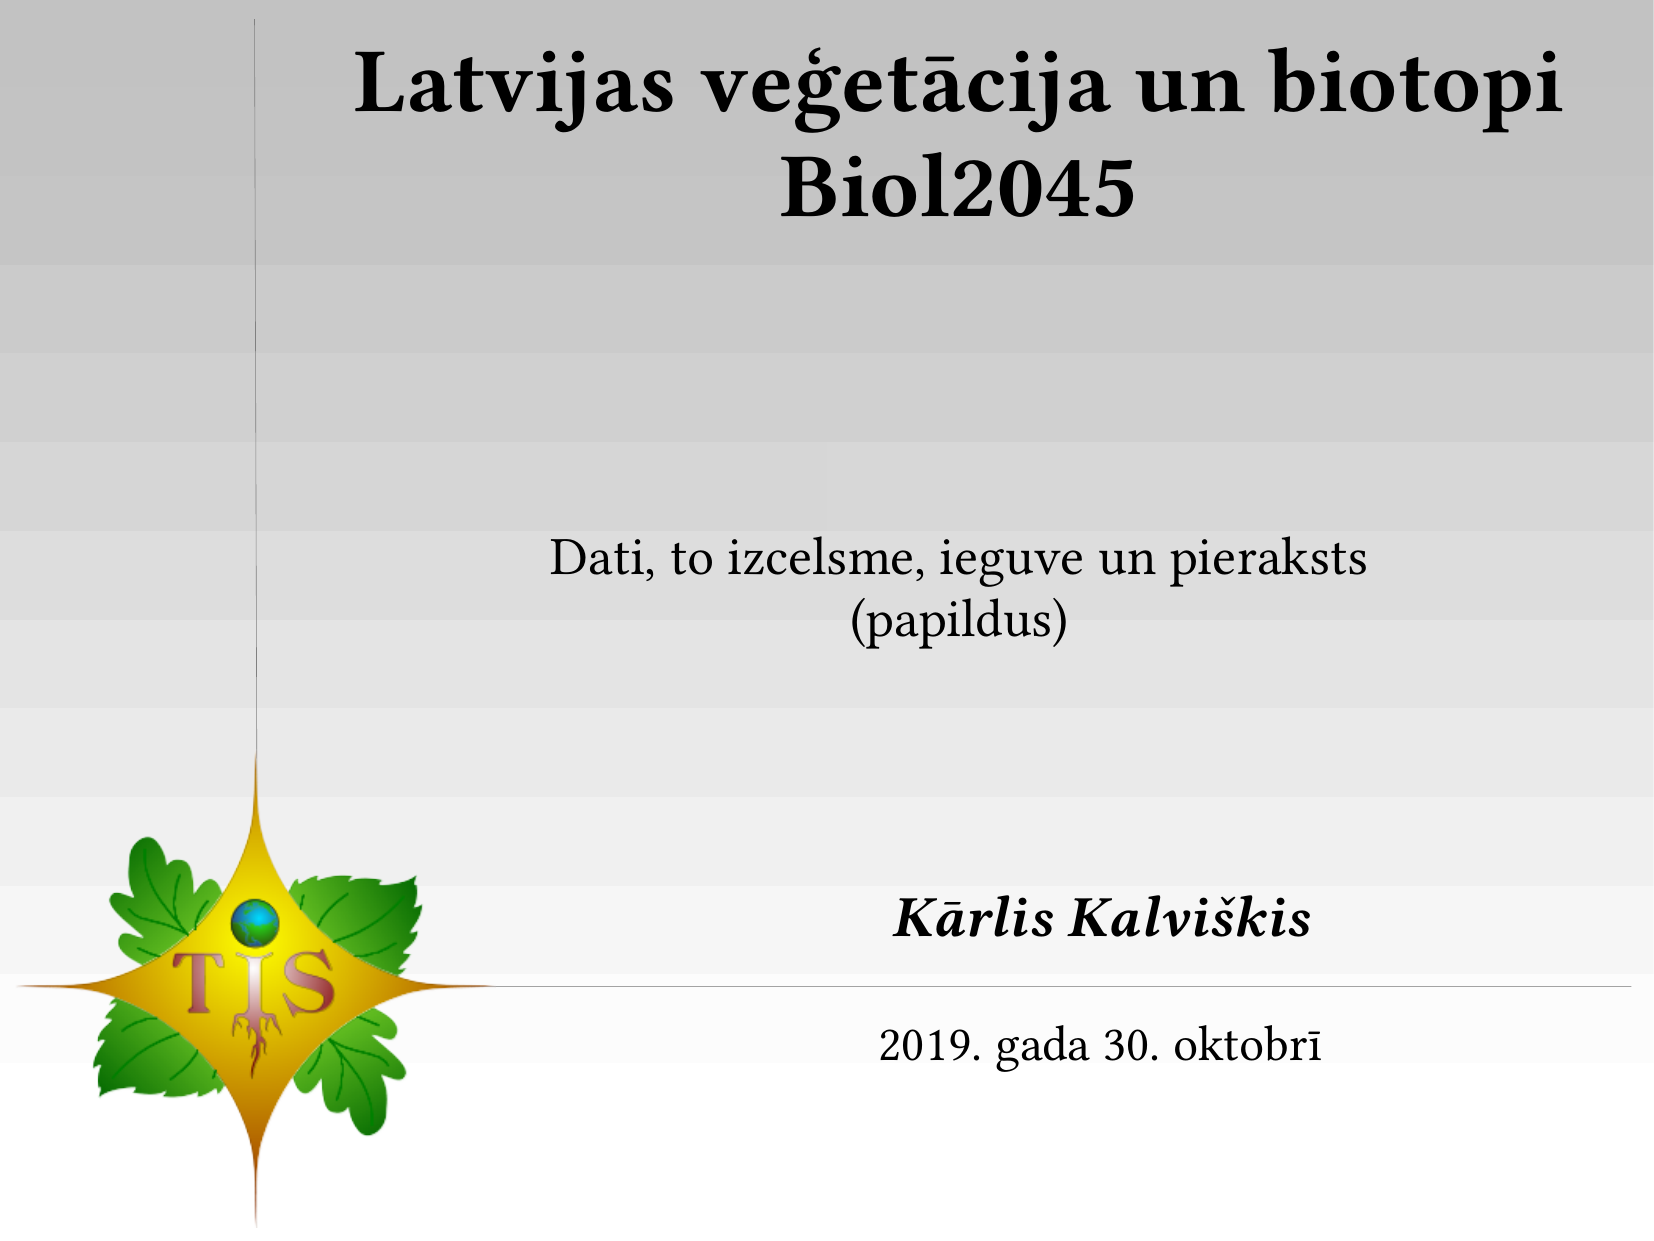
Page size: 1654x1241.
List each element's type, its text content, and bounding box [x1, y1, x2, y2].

picture [0, 0, 1654, 1241]
title Dati, to izcelsme, ieguve un pieraksts (papildus) [295, 314, 1625, 861]
text_box Kārlis Kalviškis [546, 884, 1654, 952]
list 2019. gada 30. oktobrī [476, 1015, 1654, 1241]
